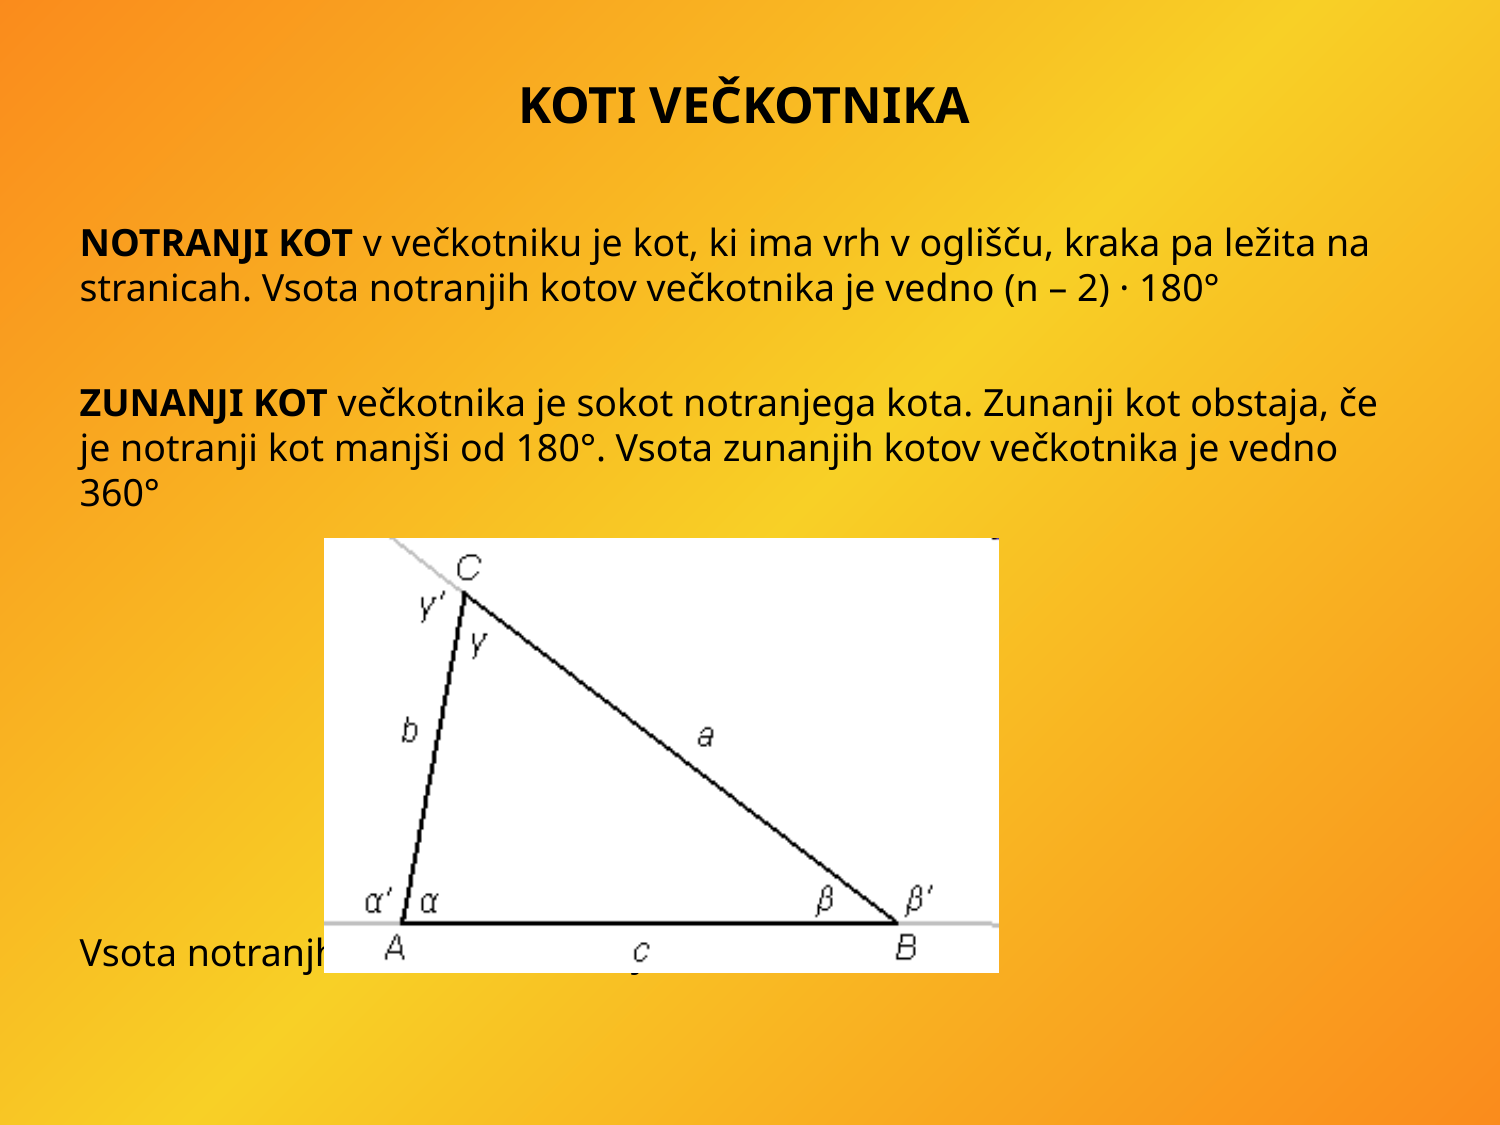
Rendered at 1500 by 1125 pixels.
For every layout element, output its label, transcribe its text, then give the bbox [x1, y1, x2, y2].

text_box KOTI VEČKOTNIKA NOTRANJI KOT v večkotniku je kot, ki ima vrh v oglišču, kraka pa ležita na stranicah. Vsota notranjih kotov večkotnika je vedno (n – 2) · 180° ZUNANJI KOT večkotnika je sokot notranjega kota. Zunanji kot obstaja, če je notranji kot manjši od 180°. Vsota zunanjih kotov večkotnika je vedno 360° Vsota notranjh kotov trikotnika je vedno 180° !!! [64, 66, 1424, 982]
picture [324, 538, 999, 973]
